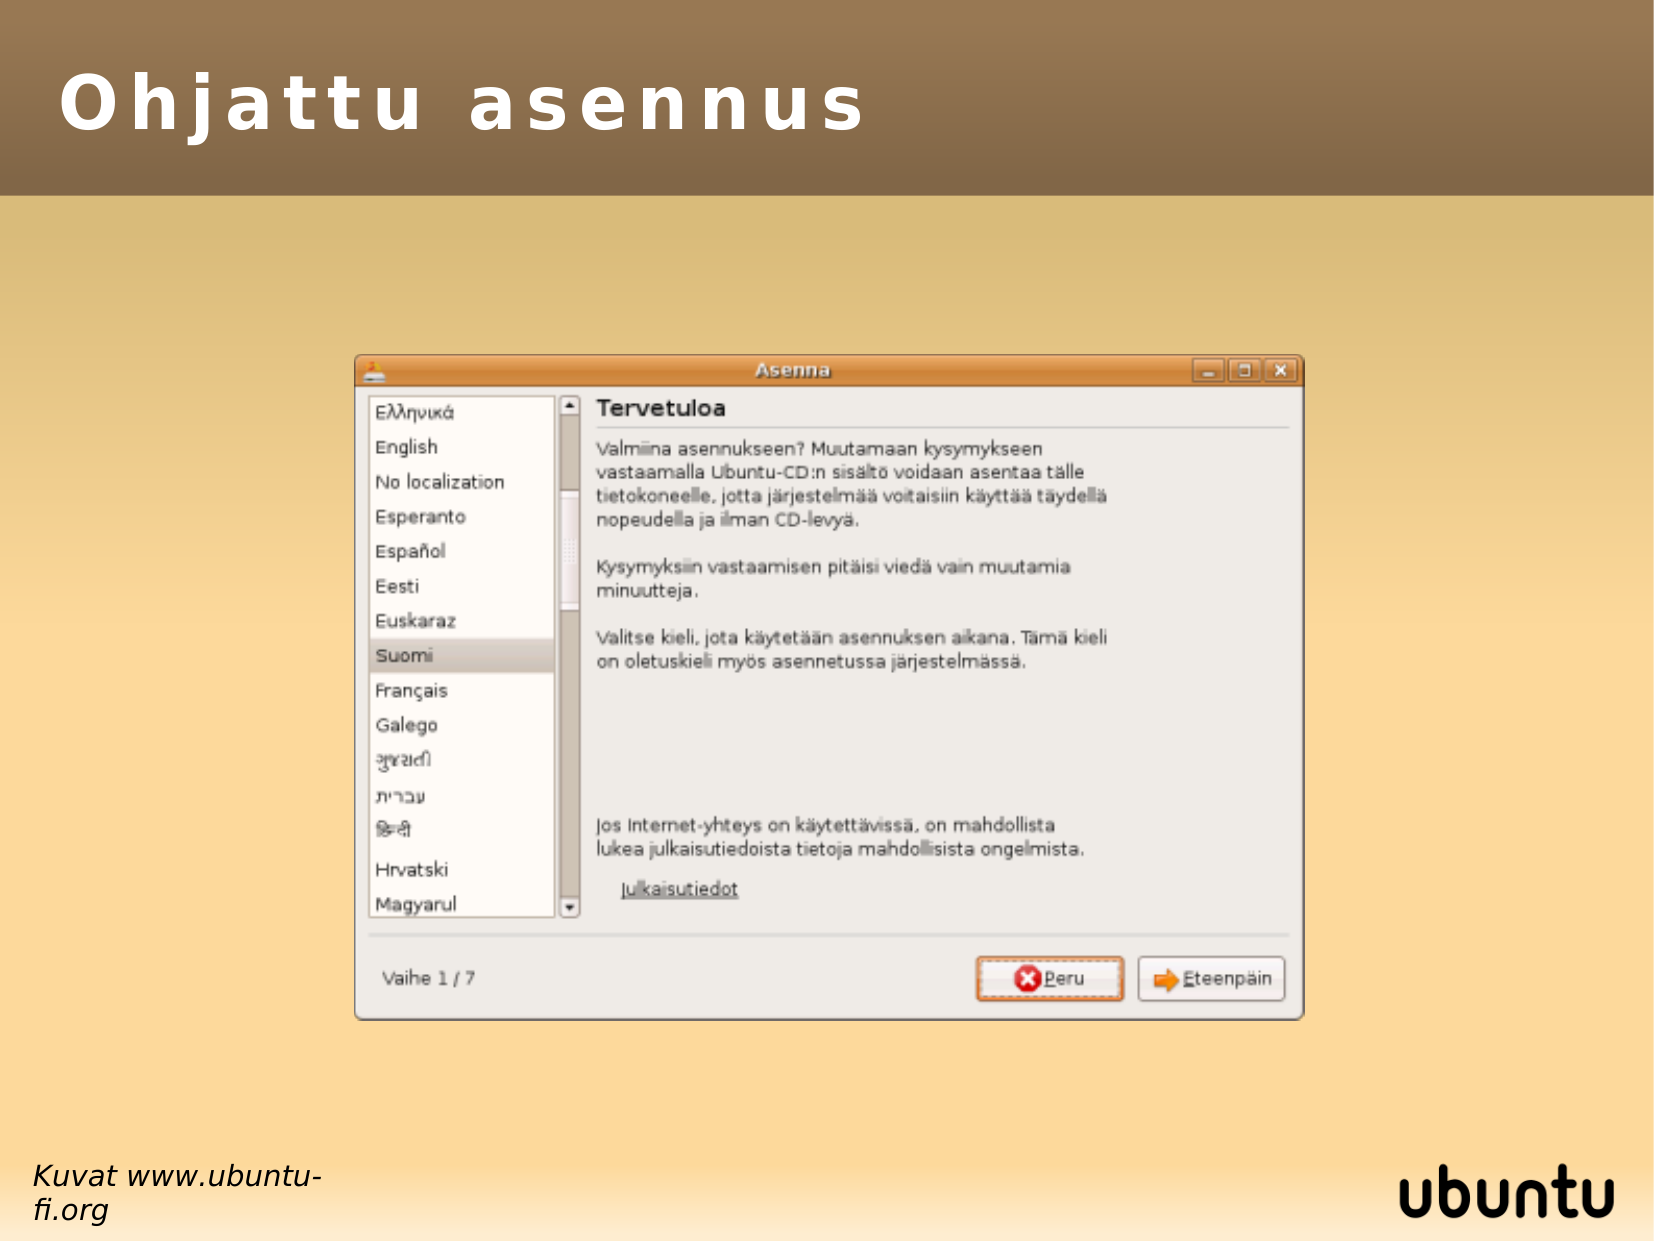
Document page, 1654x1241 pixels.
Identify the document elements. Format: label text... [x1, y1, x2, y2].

title Ohjattu asennus [59, 29, 1595, 178]
picture [0, 0, 1654, 1241]
text_box Kuvat www.ubuntu-fi.org [18, 1151, 414, 1201]
